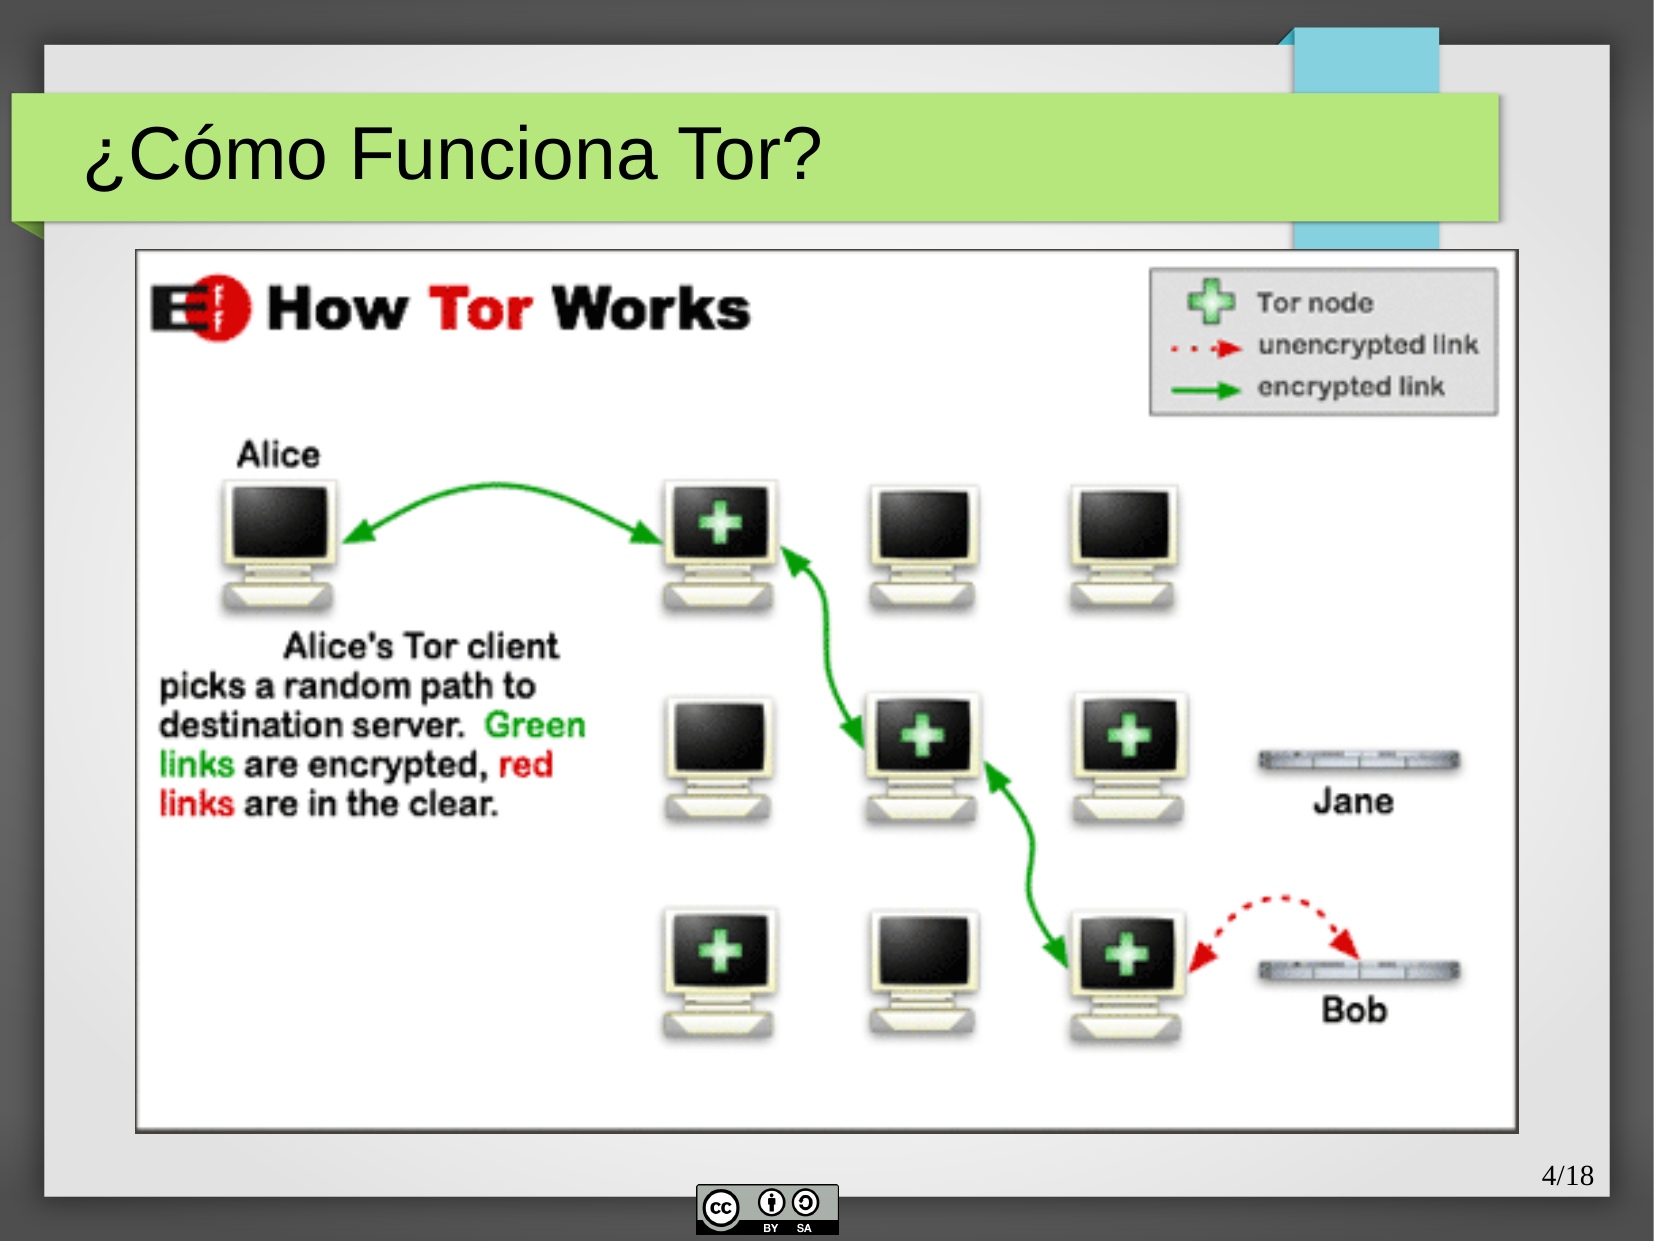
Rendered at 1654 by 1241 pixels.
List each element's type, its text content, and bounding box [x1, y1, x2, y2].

title ¿Cómo Funciona Tor? [82, 94, 1264, 213]
picture [0, 0, 1654, 1241]
